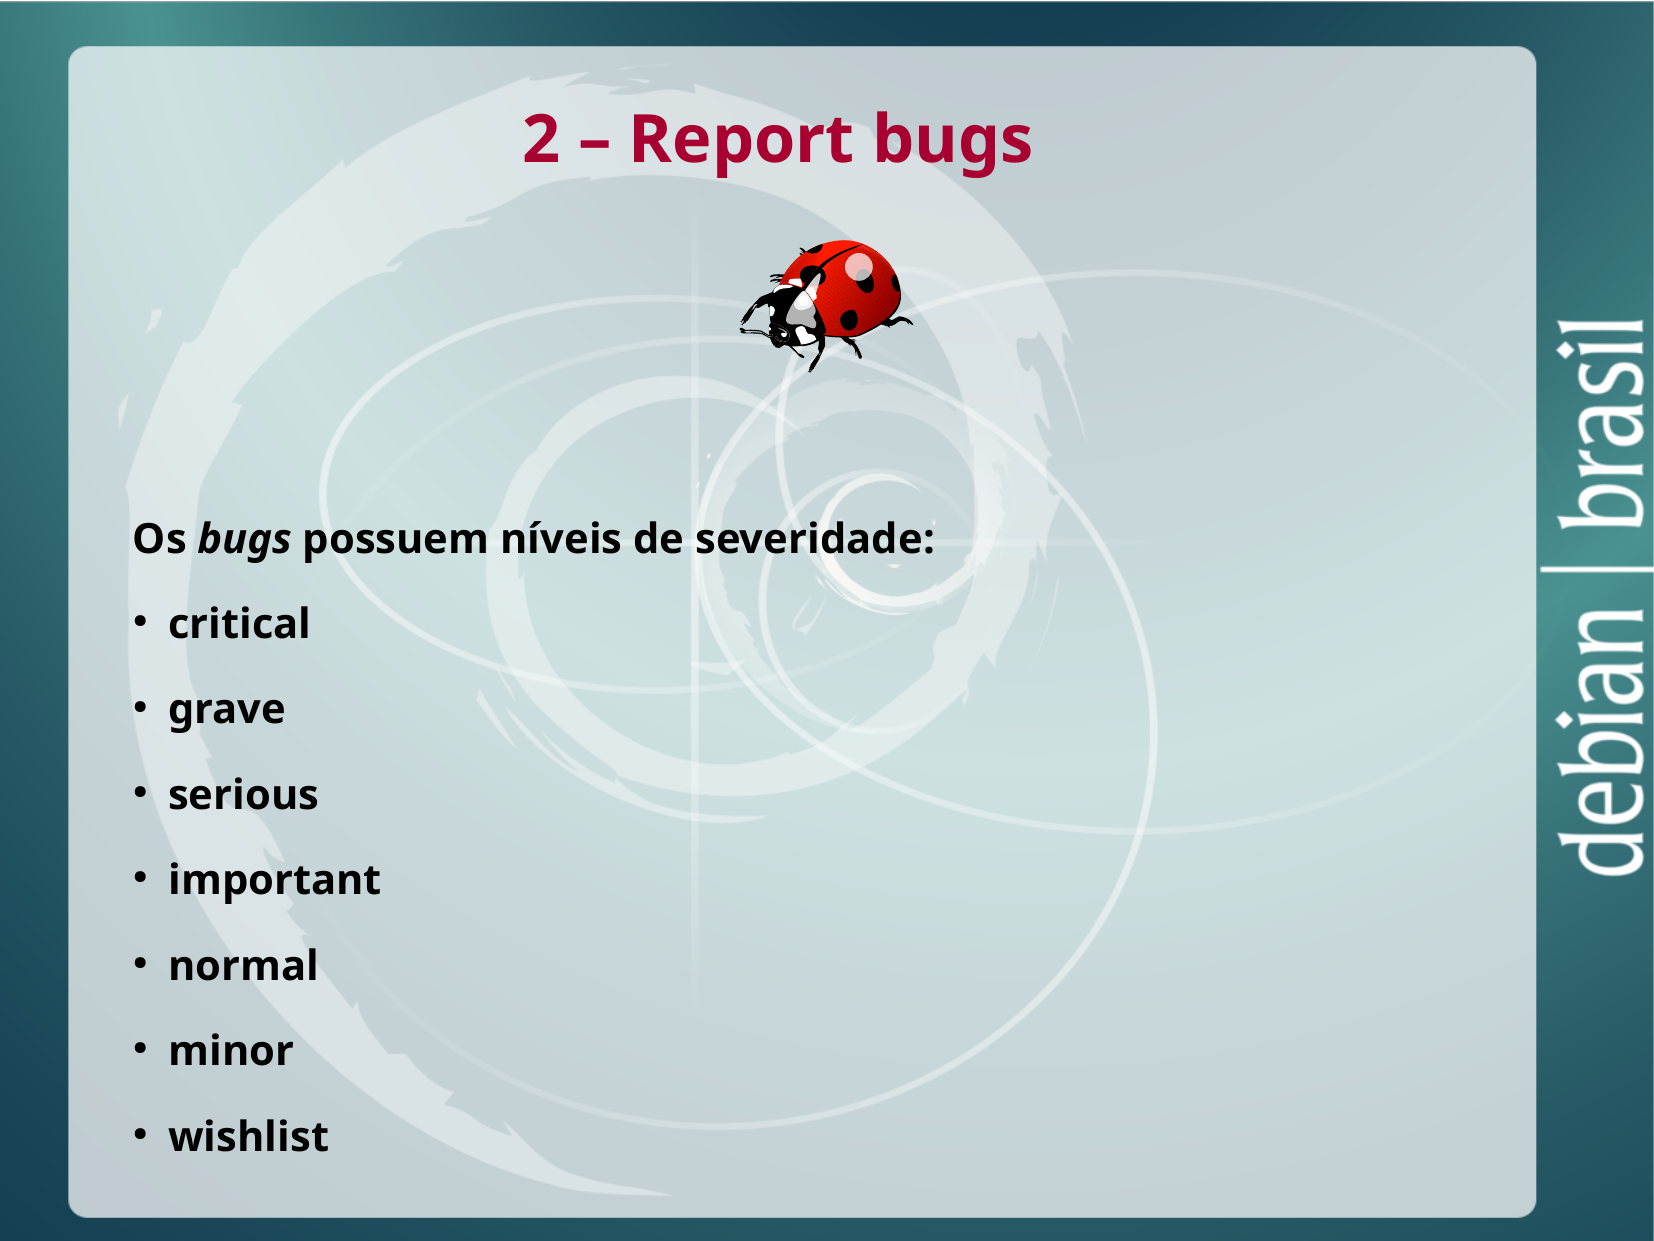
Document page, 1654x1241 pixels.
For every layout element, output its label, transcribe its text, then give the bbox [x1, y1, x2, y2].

text_box 2 – Report bugs [507, 83, 1146, 225]
text_box Os bugs possuem níveis de severidade: critical grave serious important normal minor wishlist [118, 472, 1477, 1241]
picture [0, 0, 1654, 1241]
